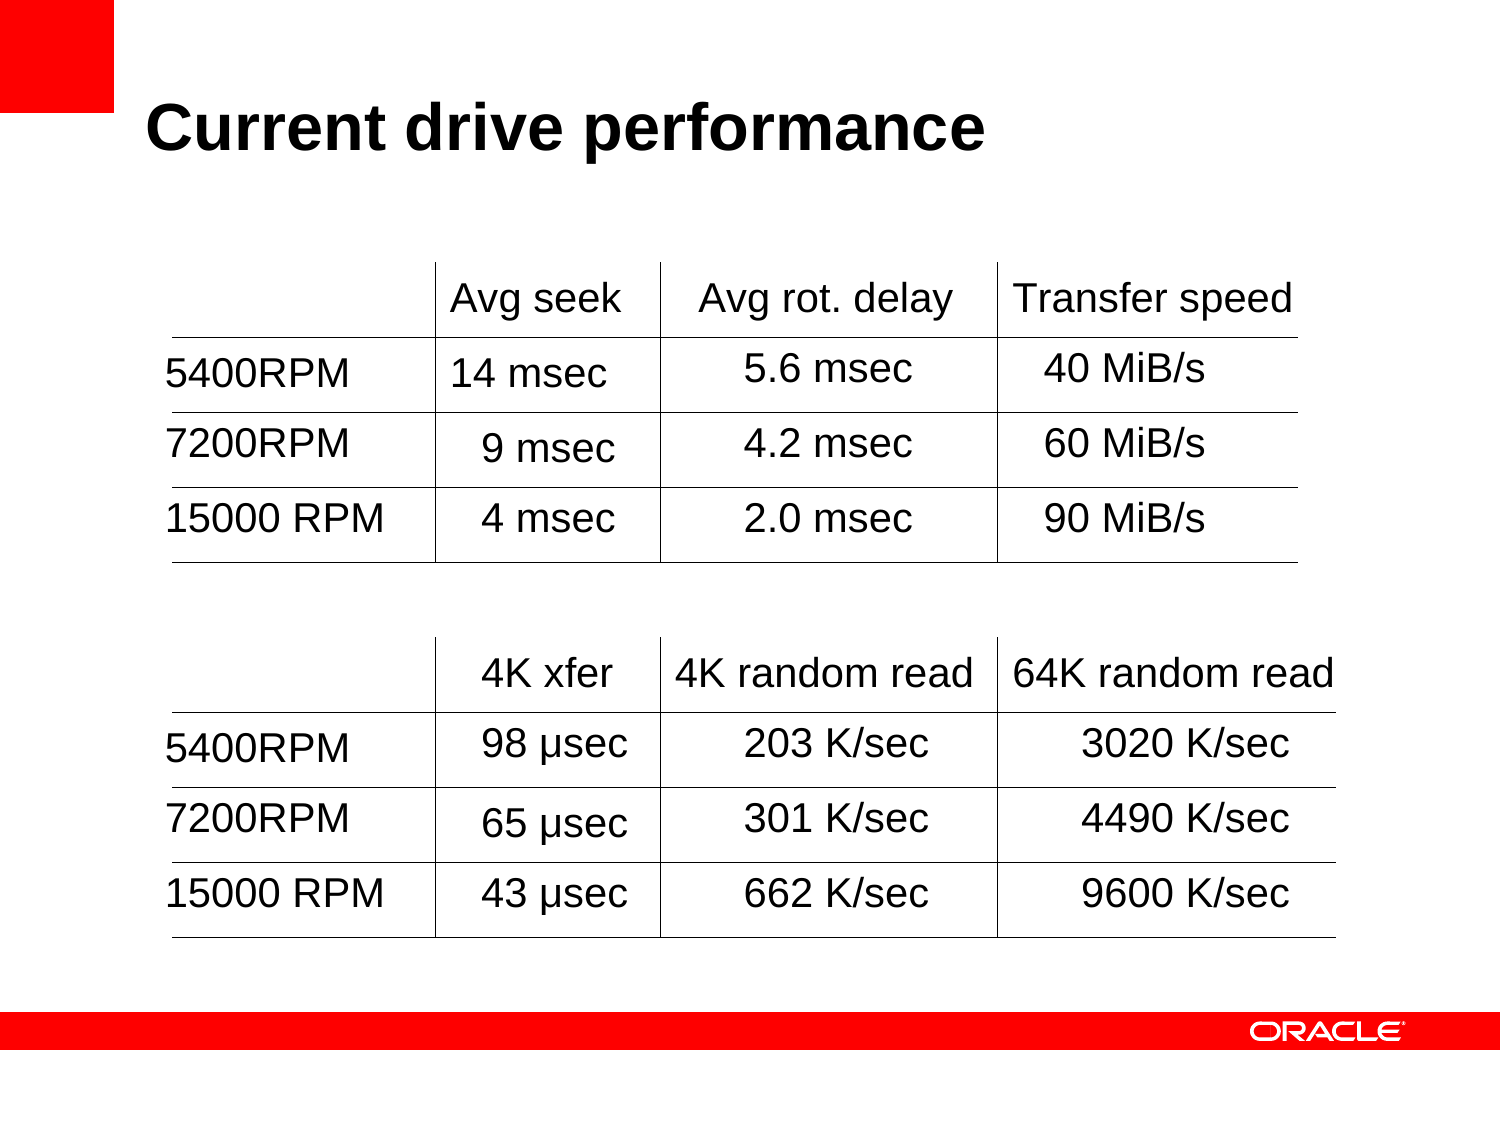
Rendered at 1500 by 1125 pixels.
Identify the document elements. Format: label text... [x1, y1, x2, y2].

text_box 203 K/sec [728, 712, 961, 784]
text_box 7200RPM [150, 412, 366, 474]
text_box Avg seek [661, 266, 667, 338]
text_box 7200RPM [150, 787, 366, 849]
text_box 15000 RPM [150, 487, 401, 549]
text_box 4K xfer [466, 641, 660, 712]
text_box 662 K/sec [728, 862, 961, 934]
text_box 64K random read [998, 641, 1373, 713]
text_box 5.6 msec [728, 337, 961, 409]
text_box Transfer speed [998, 266, 1336, 338]
text_box Avg rot. delay [683, 266, 997, 338]
text_box 98 μsec [466, 712, 698, 784]
text_box Avg seek [435, 266, 660, 338]
picture [0, 0, 114, 113]
text_box 4K random read [661, 641, 997, 713]
text_box 3020 K/sec [1066, 712, 1336, 784]
text_box 4490 K/sec [1066, 787, 1336, 859]
text_box 14 msec [435, 341, 667, 413]
text_box 5400RPM [150, 341, 366, 404]
text_box 90 MiB/s [1028, 487, 1261, 559]
text_box 9600 K/sec [1066, 862, 1336, 934]
text_box 5400RPM [150, 716, 366, 779]
text_box 43 μsec [466, 862, 698, 934]
text_box 2.0 msec [728, 487, 961, 559]
text_box 4 msec [466, 487, 698, 559]
text_box 65 μsec [466, 791, 698, 862]
text_box 301 K/sec [728, 787, 961, 859]
text_box 15000 RPM [150, 862, 401, 924]
text_box 4.2 msec [728, 412, 961, 484]
text_box 9 msec [466, 416, 698, 487]
picture [0, 1012, 1500, 1050]
title Current drive performance [145, 49, 1390, 205]
text_box 40 MiB/s [1028, 337, 1261, 409]
text_box 60 MiB/s [1028, 412, 1261, 484]
